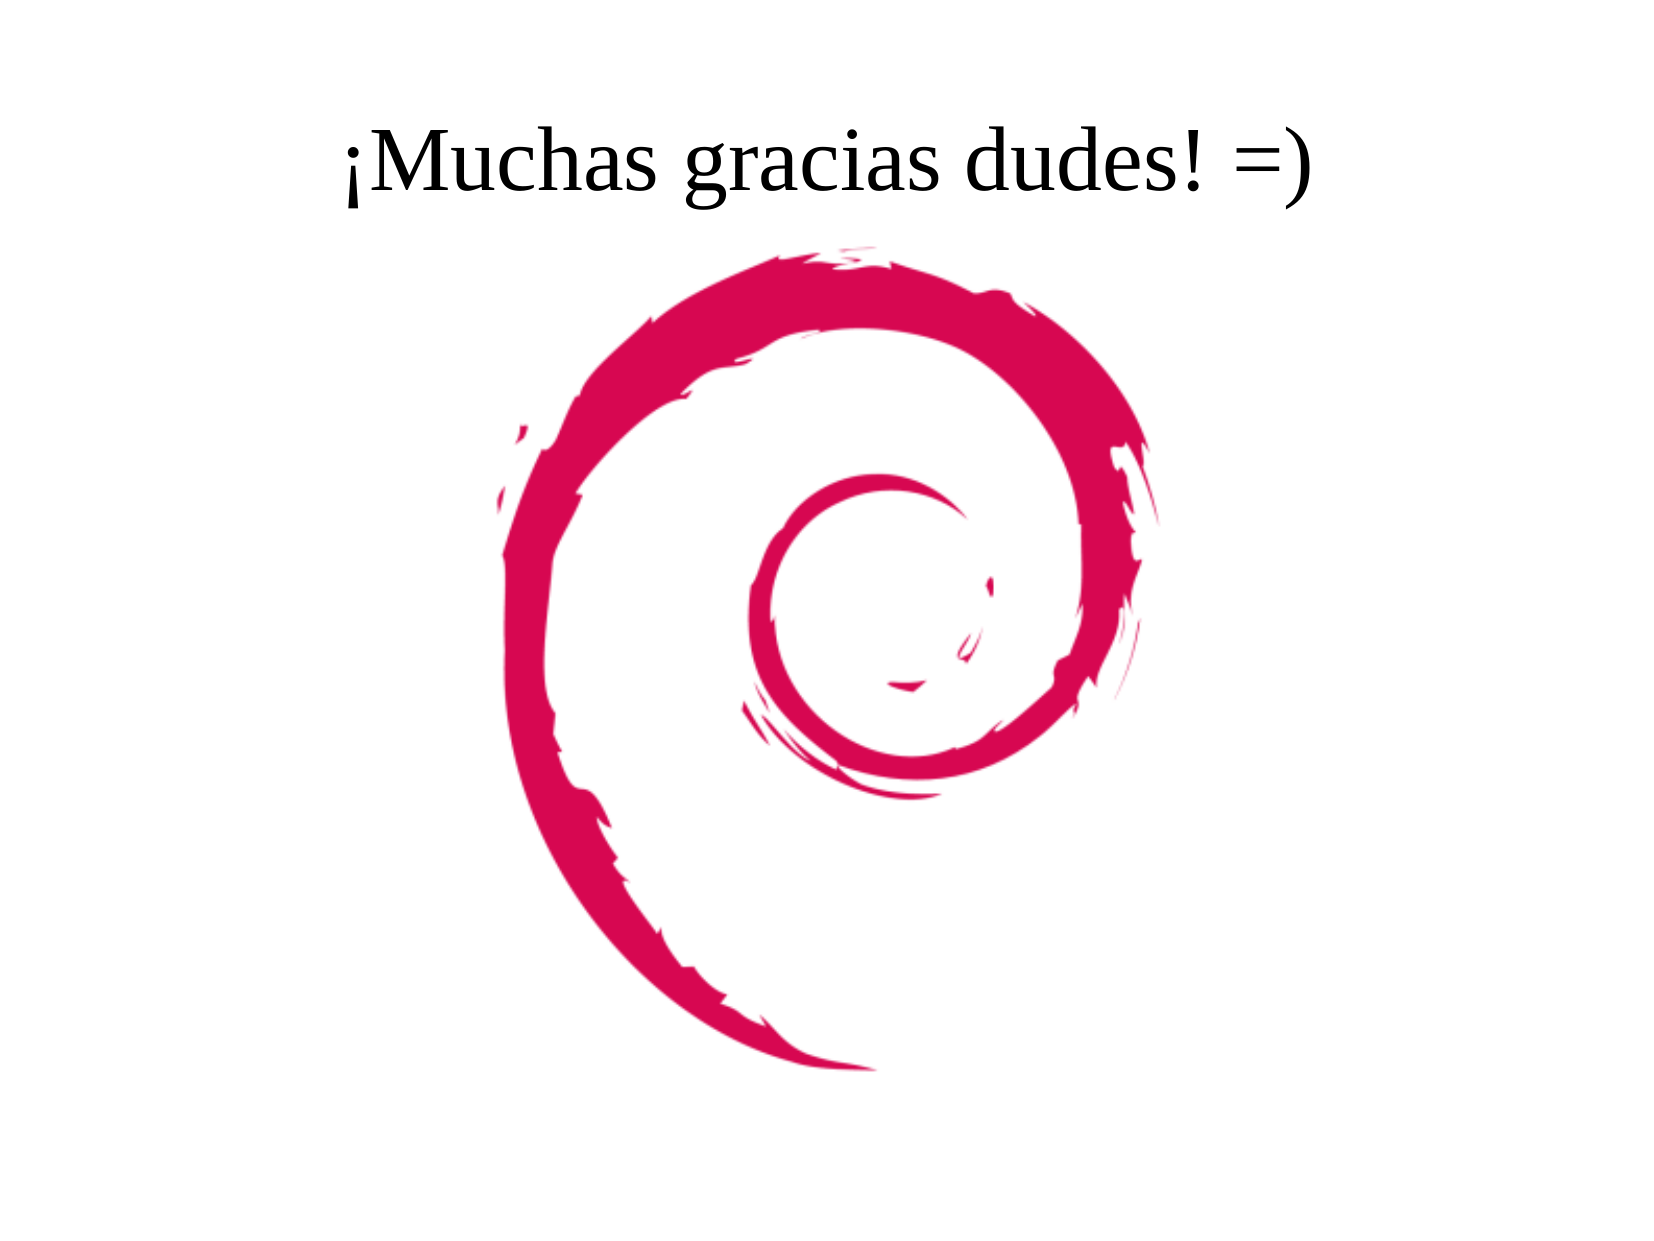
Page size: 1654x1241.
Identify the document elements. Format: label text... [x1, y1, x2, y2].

picture [487, 263, 1163, 1078]
title ¡Muchas gracias dudes! =) [121, 55, 1534, 263]
